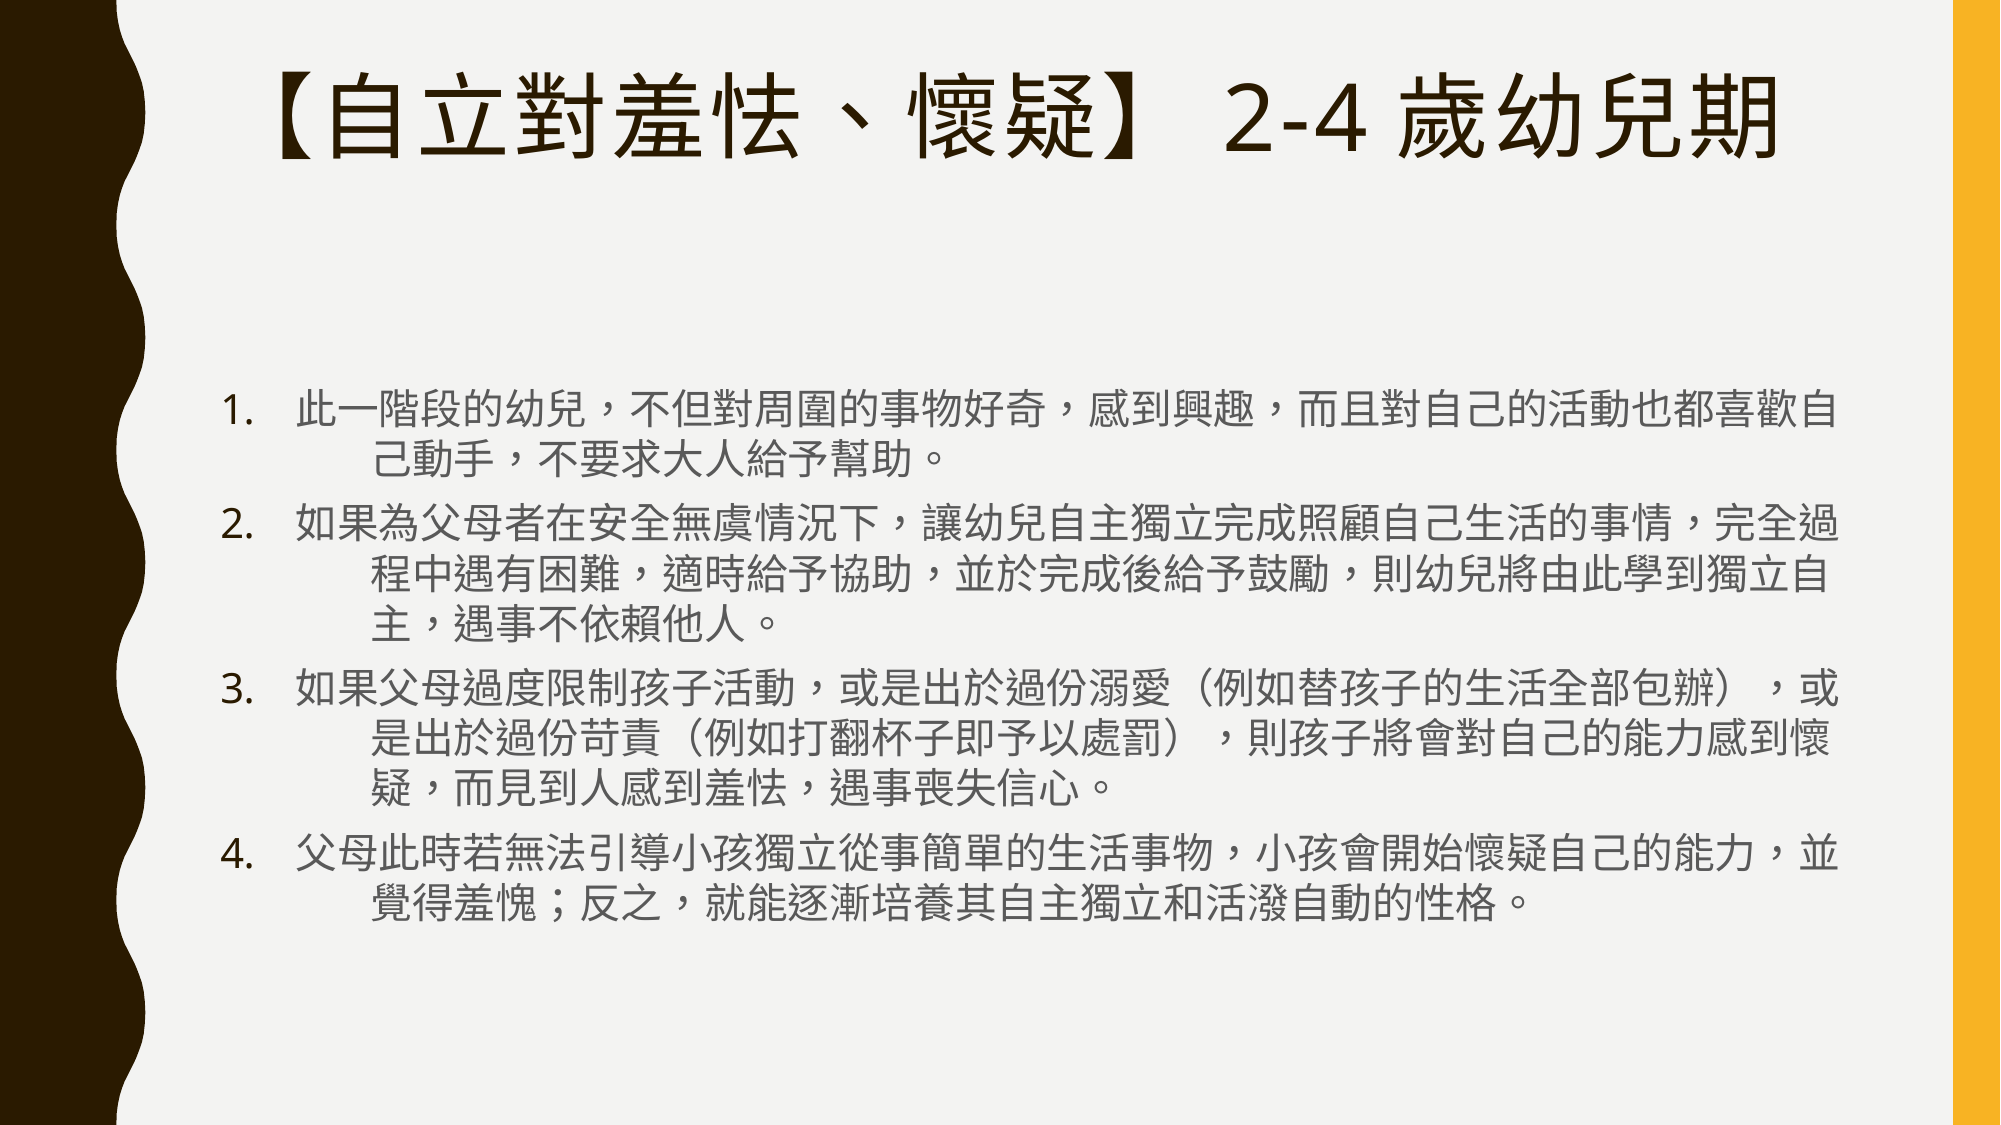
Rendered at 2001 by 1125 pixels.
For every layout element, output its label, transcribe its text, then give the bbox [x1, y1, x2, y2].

list 此一階段的幼兒，不但對周圍的事物好奇，感到興趣，而且對自己的活動也都喜歡自己動手，不要求大人給予幫助。 如果為父母者在安全無虞情況下，讓幼兒自主獨立完成照顧自己生活的事情，完全過程中遇有困難，適時給予協助，並於完成後給予鼓勵，則幼兒將由此學到獨立自主，遇事不依賴他人。 如果父母過度限制孩子活動，或是出於過份溺愛（例如替孩子的生活全部包辦），或是出於過份苛責（例如打翻杯子即予以處罰），則孩子將會對自己的能力感到懷疑，而見到人感到羞怯，遇事喪失信心。 父母此時若無法引導小孩獨立從事簡單的生活事物，小孩會開始懷疑自己的能力，並覺得羞愧；反之，就能逐漸培養其自主獨立和活潑自動的性格。 [205, 375, 1876, 965]
title 【自立對羞怯、懷疑】2-4歲幼兒期 [205, 62, 1876, 308]
